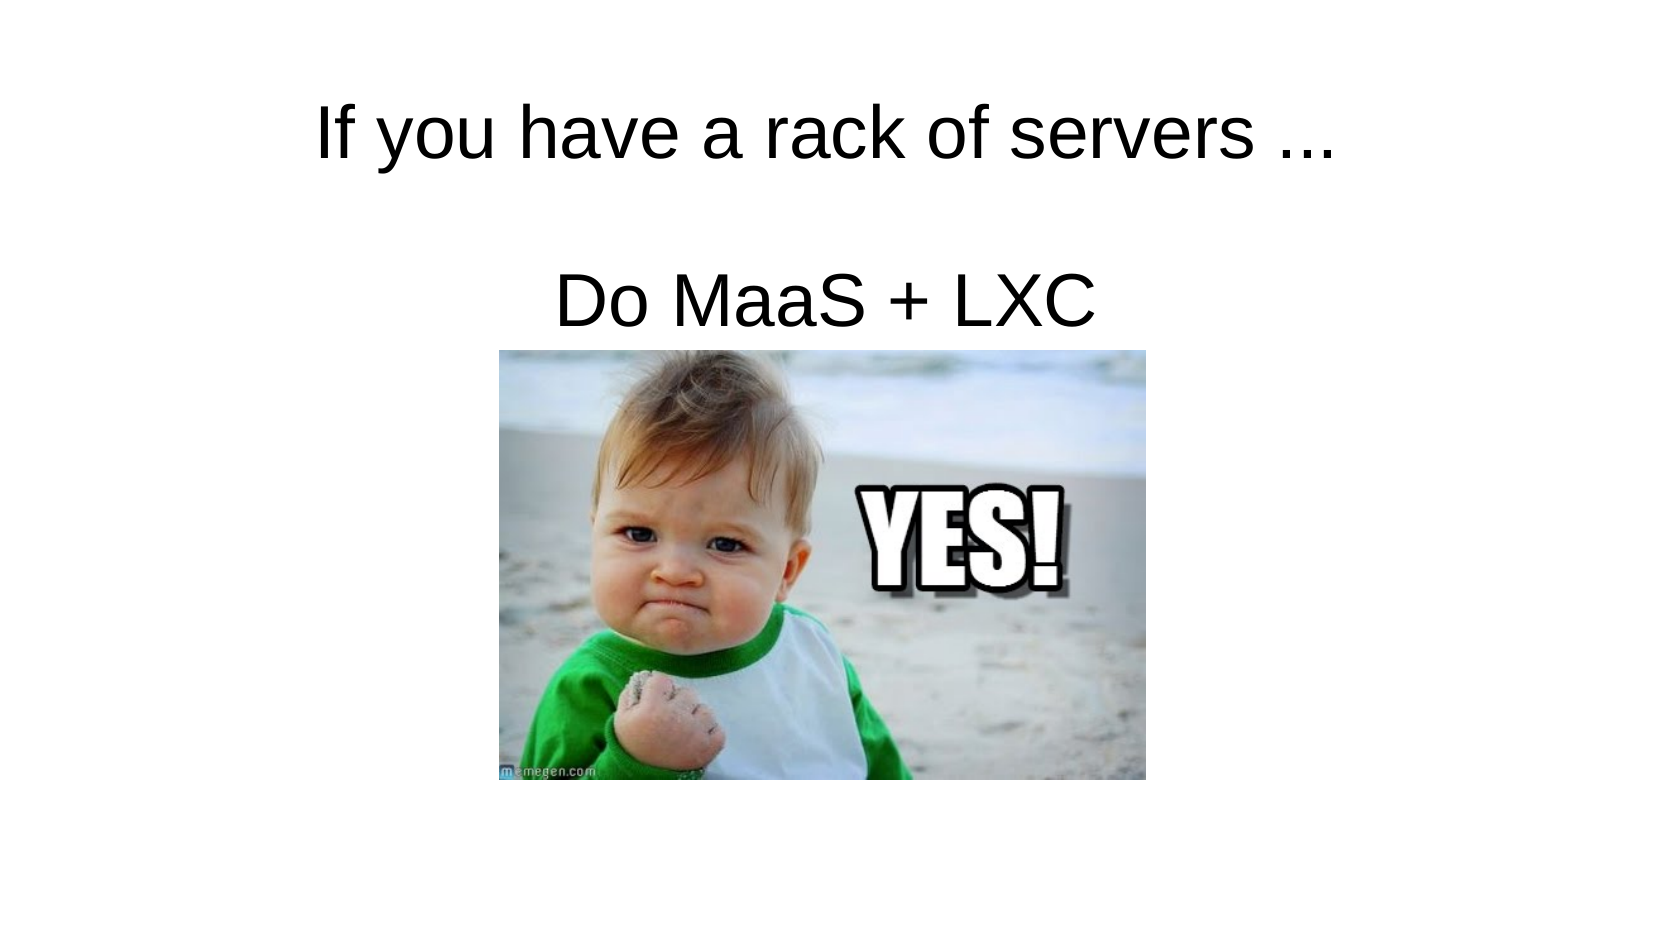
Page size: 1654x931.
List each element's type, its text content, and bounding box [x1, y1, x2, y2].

title If you have a rack of servers ... Do MaaS + LXC [82, 90, 1571, 343]
picture [499, 350, 1146, 780]
